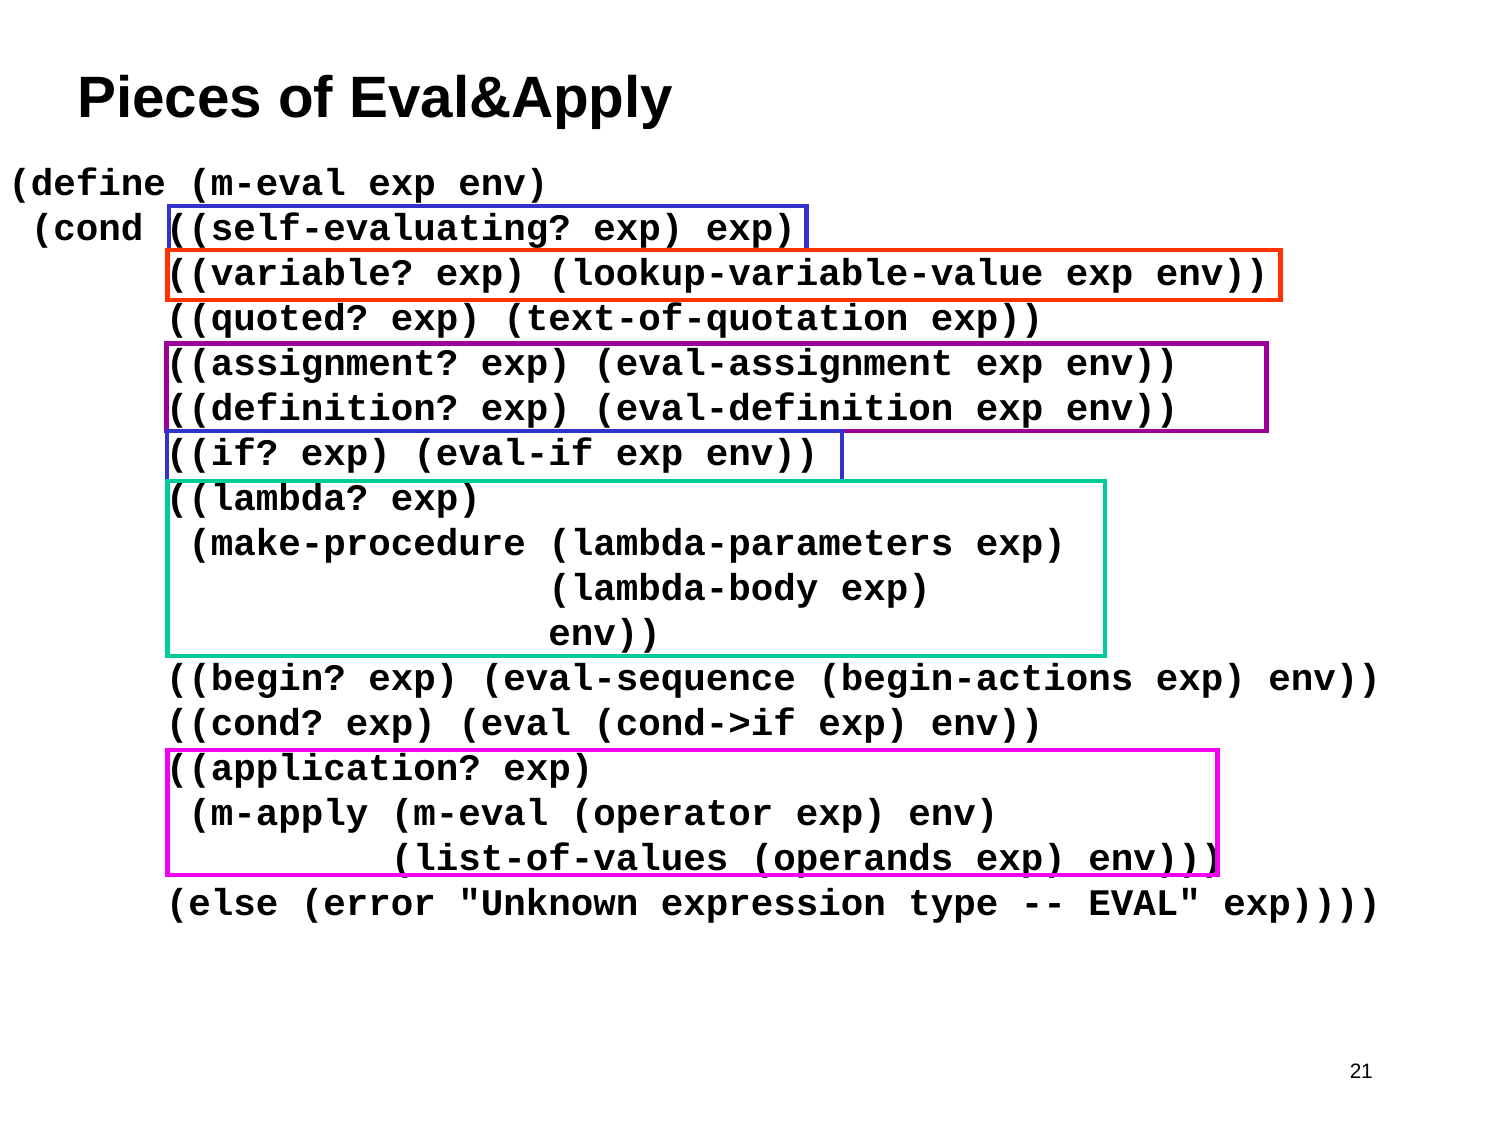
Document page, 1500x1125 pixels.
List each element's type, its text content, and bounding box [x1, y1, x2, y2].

text_box Pieces of Eval&Apply [62, 24, 1338, 149]
text_box (define (m-eval exp env) (cond ((self-evaluating? exp) exp) ((variable? exp) (lookup-variable-value exp env)) ((quoted? exp) (text-of-quotation exp)) ((assignment? exp) (eval-assignment exp env)) ((definition? exp) (eval-definition exp env)) ((if? exp) (eval-if exp env)) ((lambda? exp) (make-procedure (lambda-parameters exp) (lambda-body exp) env)) ((begin? exp) (eval-sequence (begin-actions exp) env)) ((cond? exp) (eval (cond->if exp) env)) ((application? exp) (m-apply (m-eval (operator exp) env) (list-of-values (operands exp) env))) (else (error "Unknown expression type -- EVAL" exp)))) [0, 149, 1396, 931]
text_box <number> [1025, 1049, 1388, 1101]
